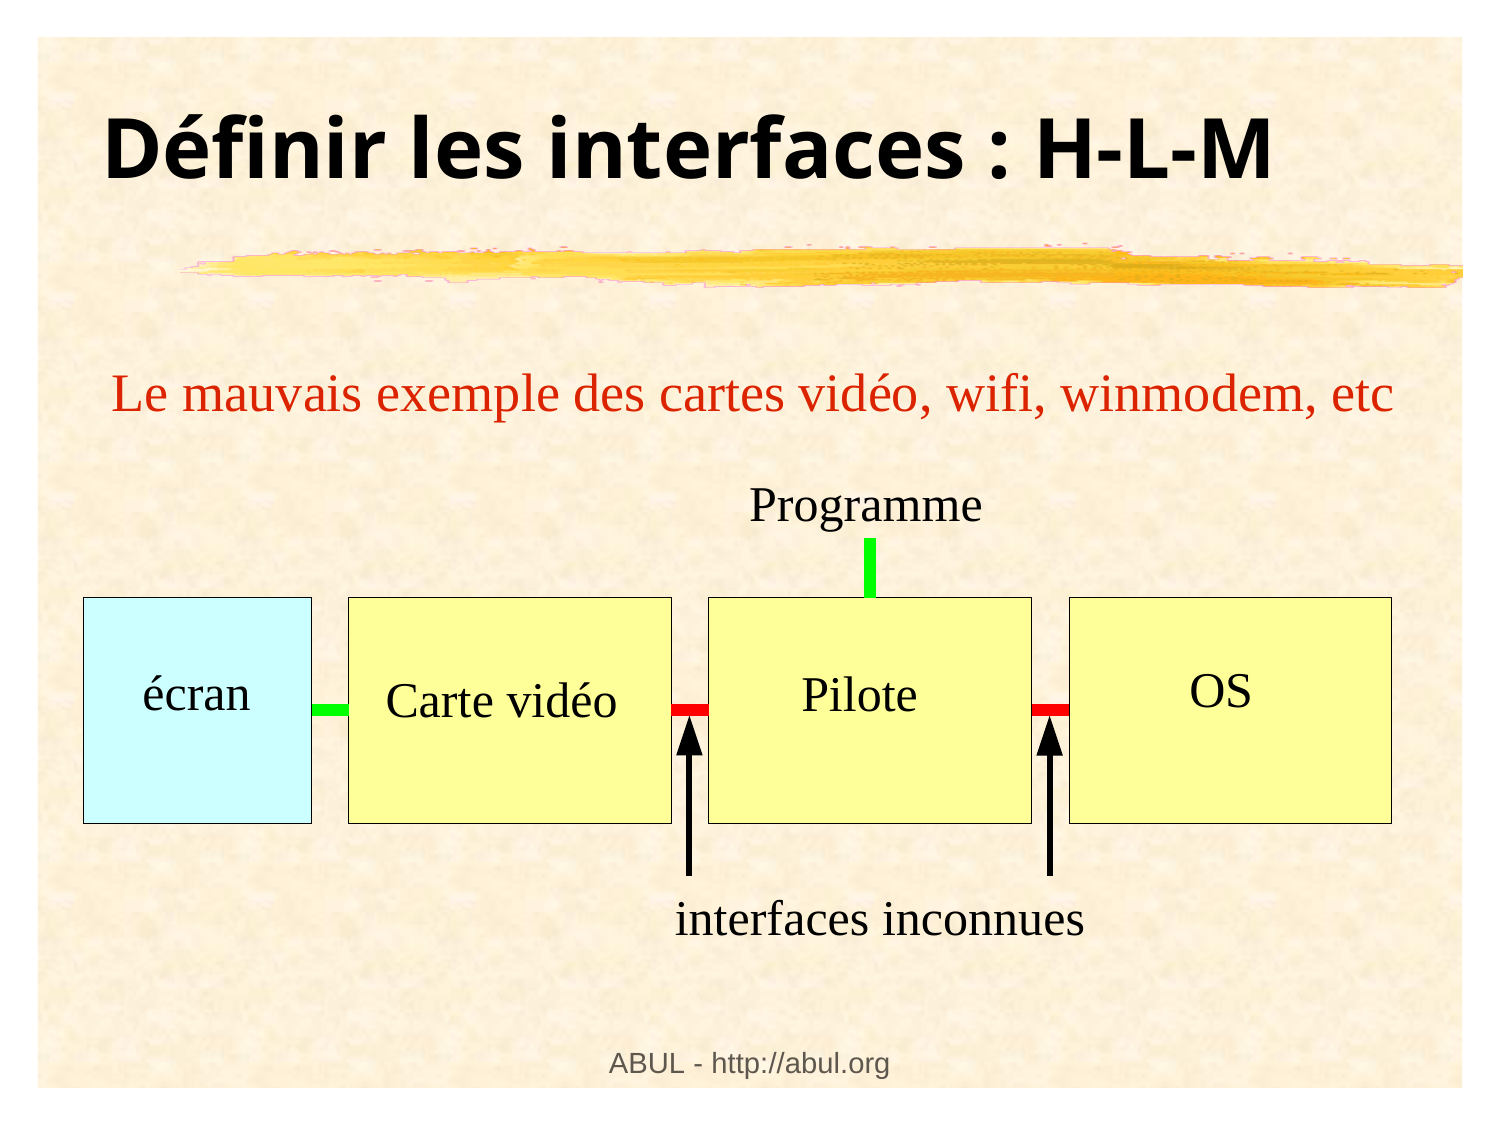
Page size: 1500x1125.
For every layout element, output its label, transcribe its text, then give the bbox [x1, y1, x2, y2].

text_box OS [1189, 662, 1254, 724]
text_box Le mauvais exemple des cartes vidéo, wifi, winmodem, etc [111, 363, 1439, 429]
text_box Programme [661, 477, 1071, 538]
text_box [708, 597, 1032, 824]
text_box Pilote [801, 667, 966, 728]
text_box écran [142, 666, 252, 727]
text_box [348, 597, 672, 824]
text_box [1069, 597, 1392, 824]
picture [37, 37, 1463, 1088]
text_box [83, 597, 312, 824]
text_box Carte vidéo [385, 673, 620, 734]
text_box interfaces inconnues [674, 890, 1201, 952]
title Définir les interfaces : H-L-M [101, 39, 1312, 253]
